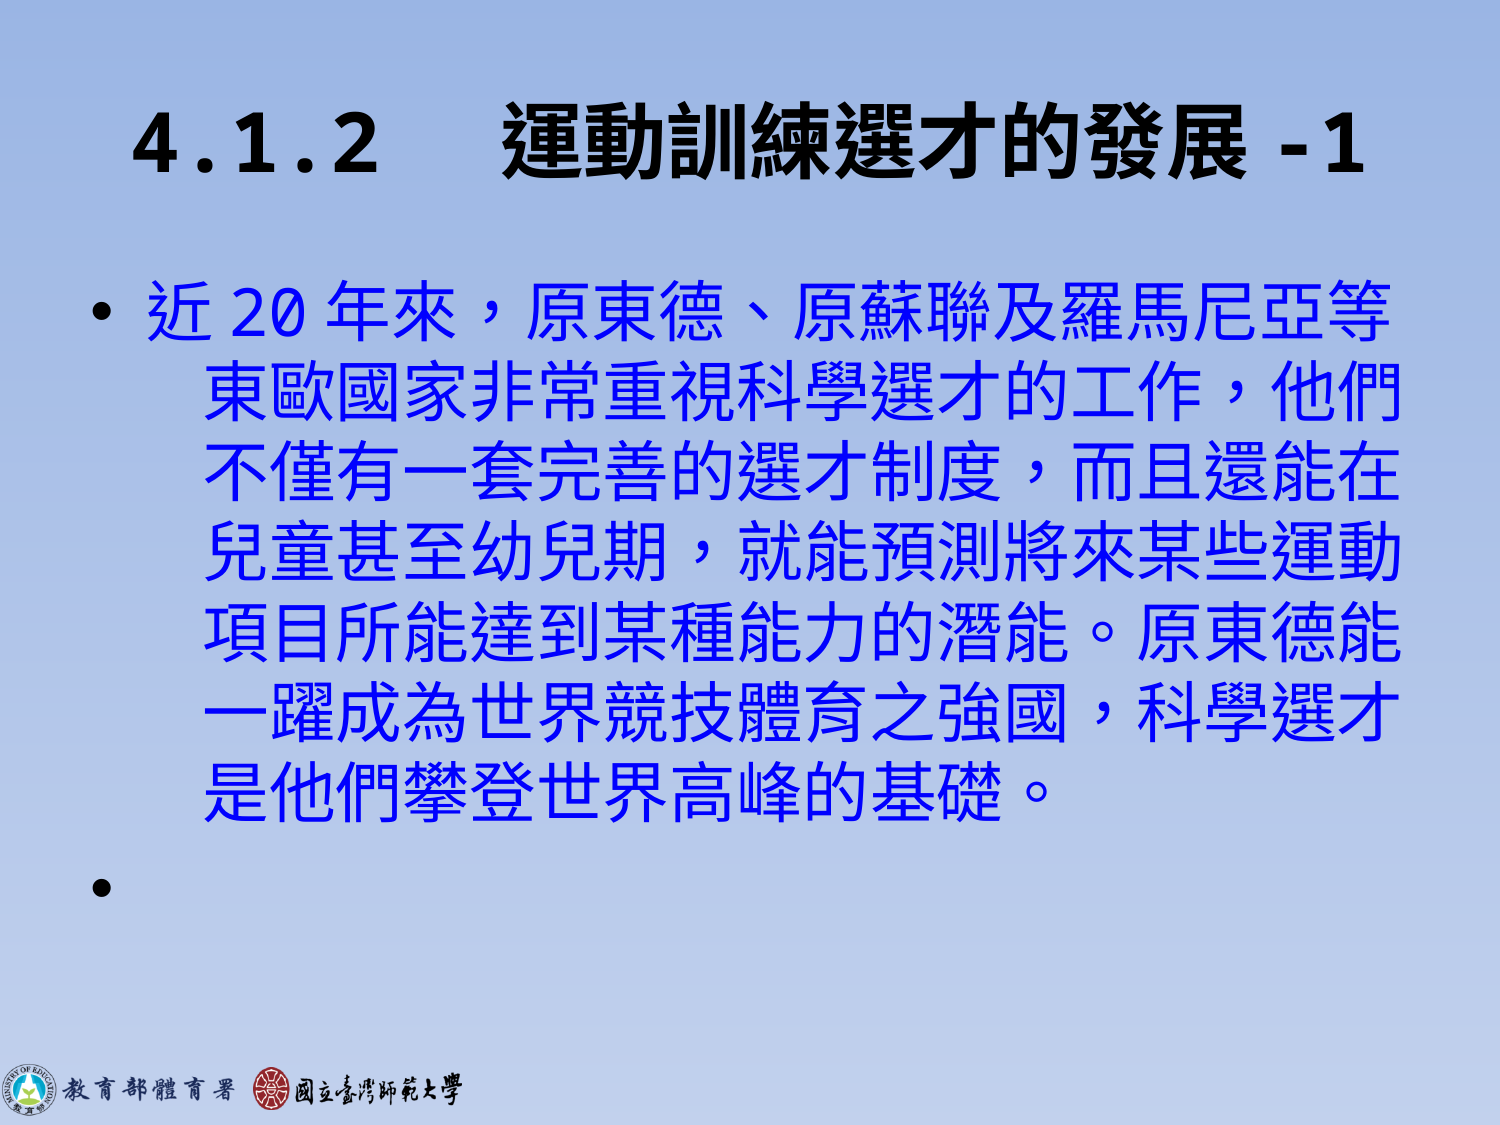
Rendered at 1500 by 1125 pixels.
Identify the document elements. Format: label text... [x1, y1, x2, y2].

list 近20年來，原東德、原蘇聯及羅馬尼亞等東歐國家非常重視科學選才的工作，他們不僅有一套完善的選才制度，而且還能在兒童甚至幼兒期，就能預測將來某些運動項目所能達到某種能力的潛能。原東德能一躍成為世界競技體育之強國，科學選才是他們攀登世界高峰的基礎。 [75, 262, 1426, 1005]
title 4.1.2 運動訓練選才的發展-1 [75, 45, 1426, 233]
